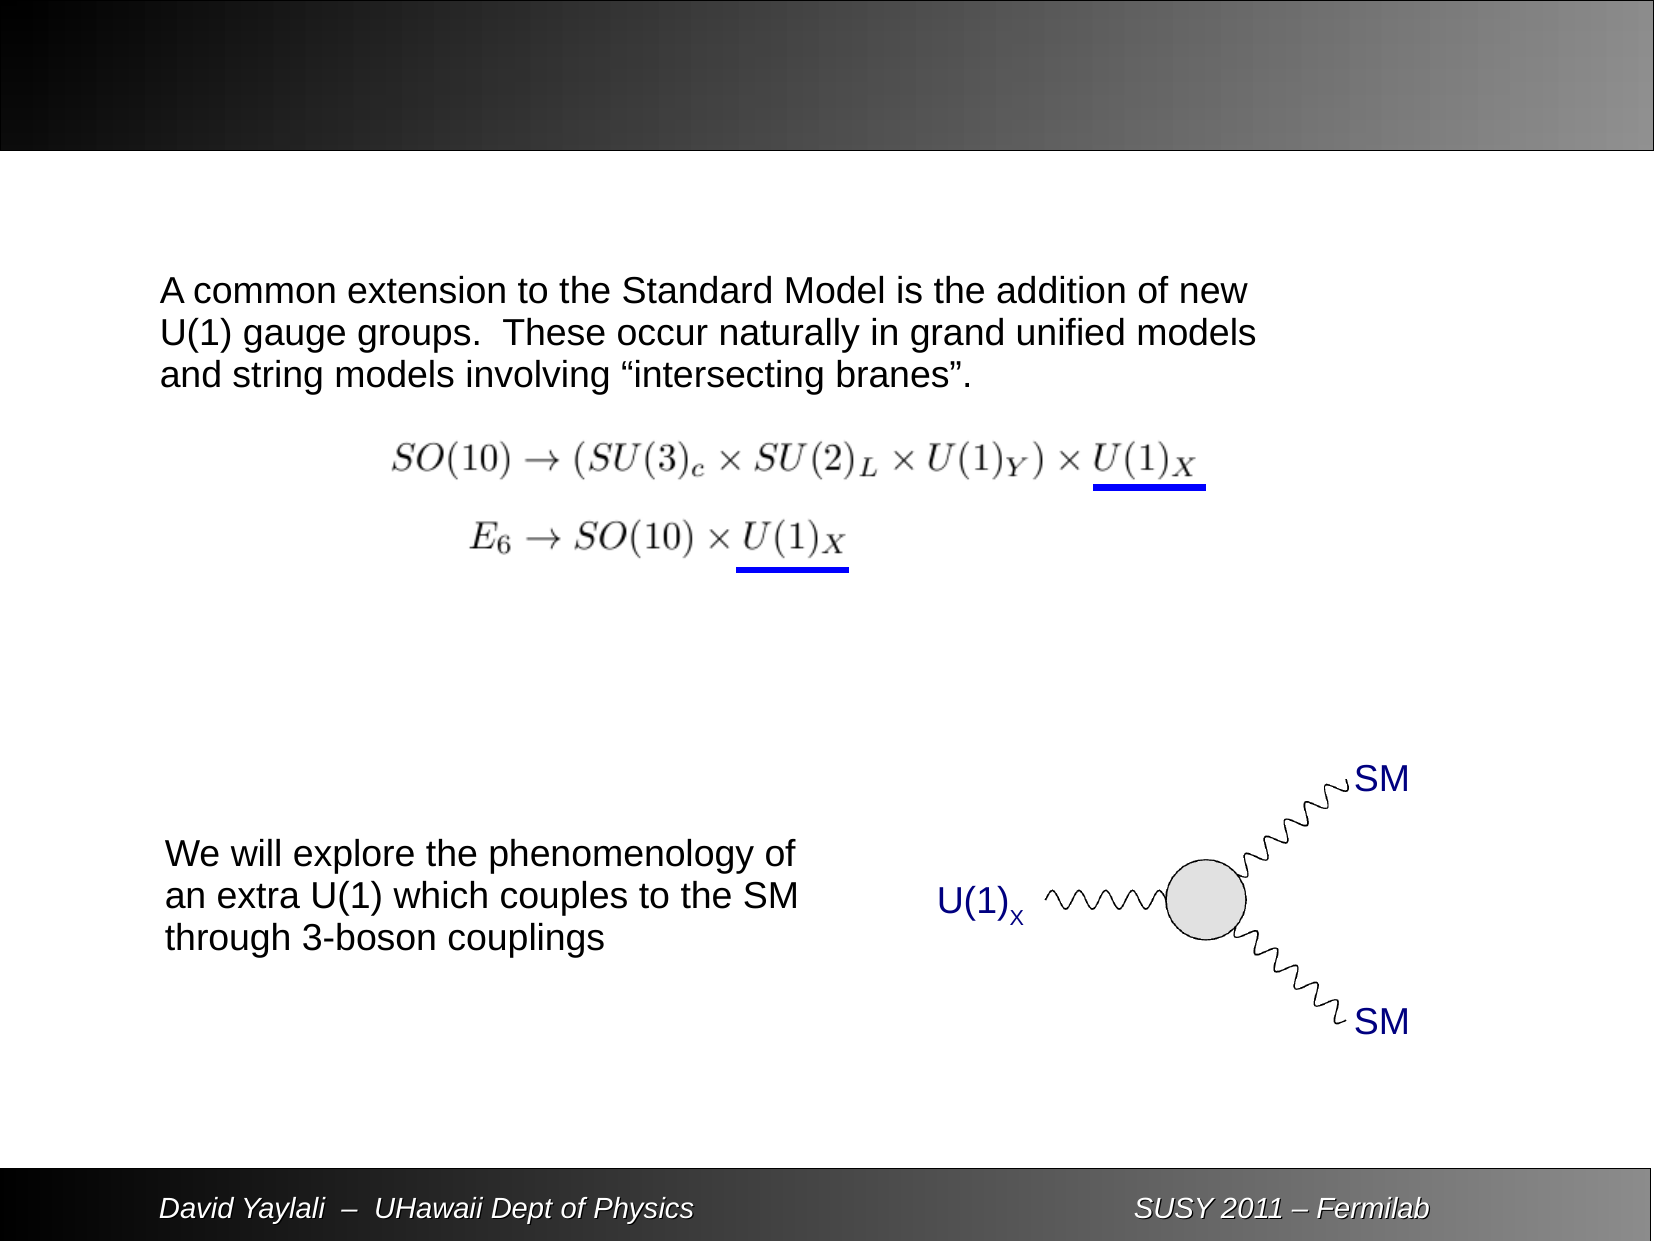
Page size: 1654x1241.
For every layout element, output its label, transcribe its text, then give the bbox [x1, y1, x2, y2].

picture [375, 412, 1224, 582]
text_box U(1)X [922, 871, 1040, 938]
text_box SM [1339, 750, 1426, 807]
picture [1001, 749, 1415, 1040]
text_box A common extension to the Standard Model is the addition of new U(1) gauge groups. These occur naturally in grand unified models and string models involving “intersecting branes”. [144, 262, 1313, 404]
text_box We will explore the phenomenology of an extra U(1) which couples to the SM through 3-boson couplings [150, 825, 826, 966]
text_box SM [1339, 993, 1426, 1051]
